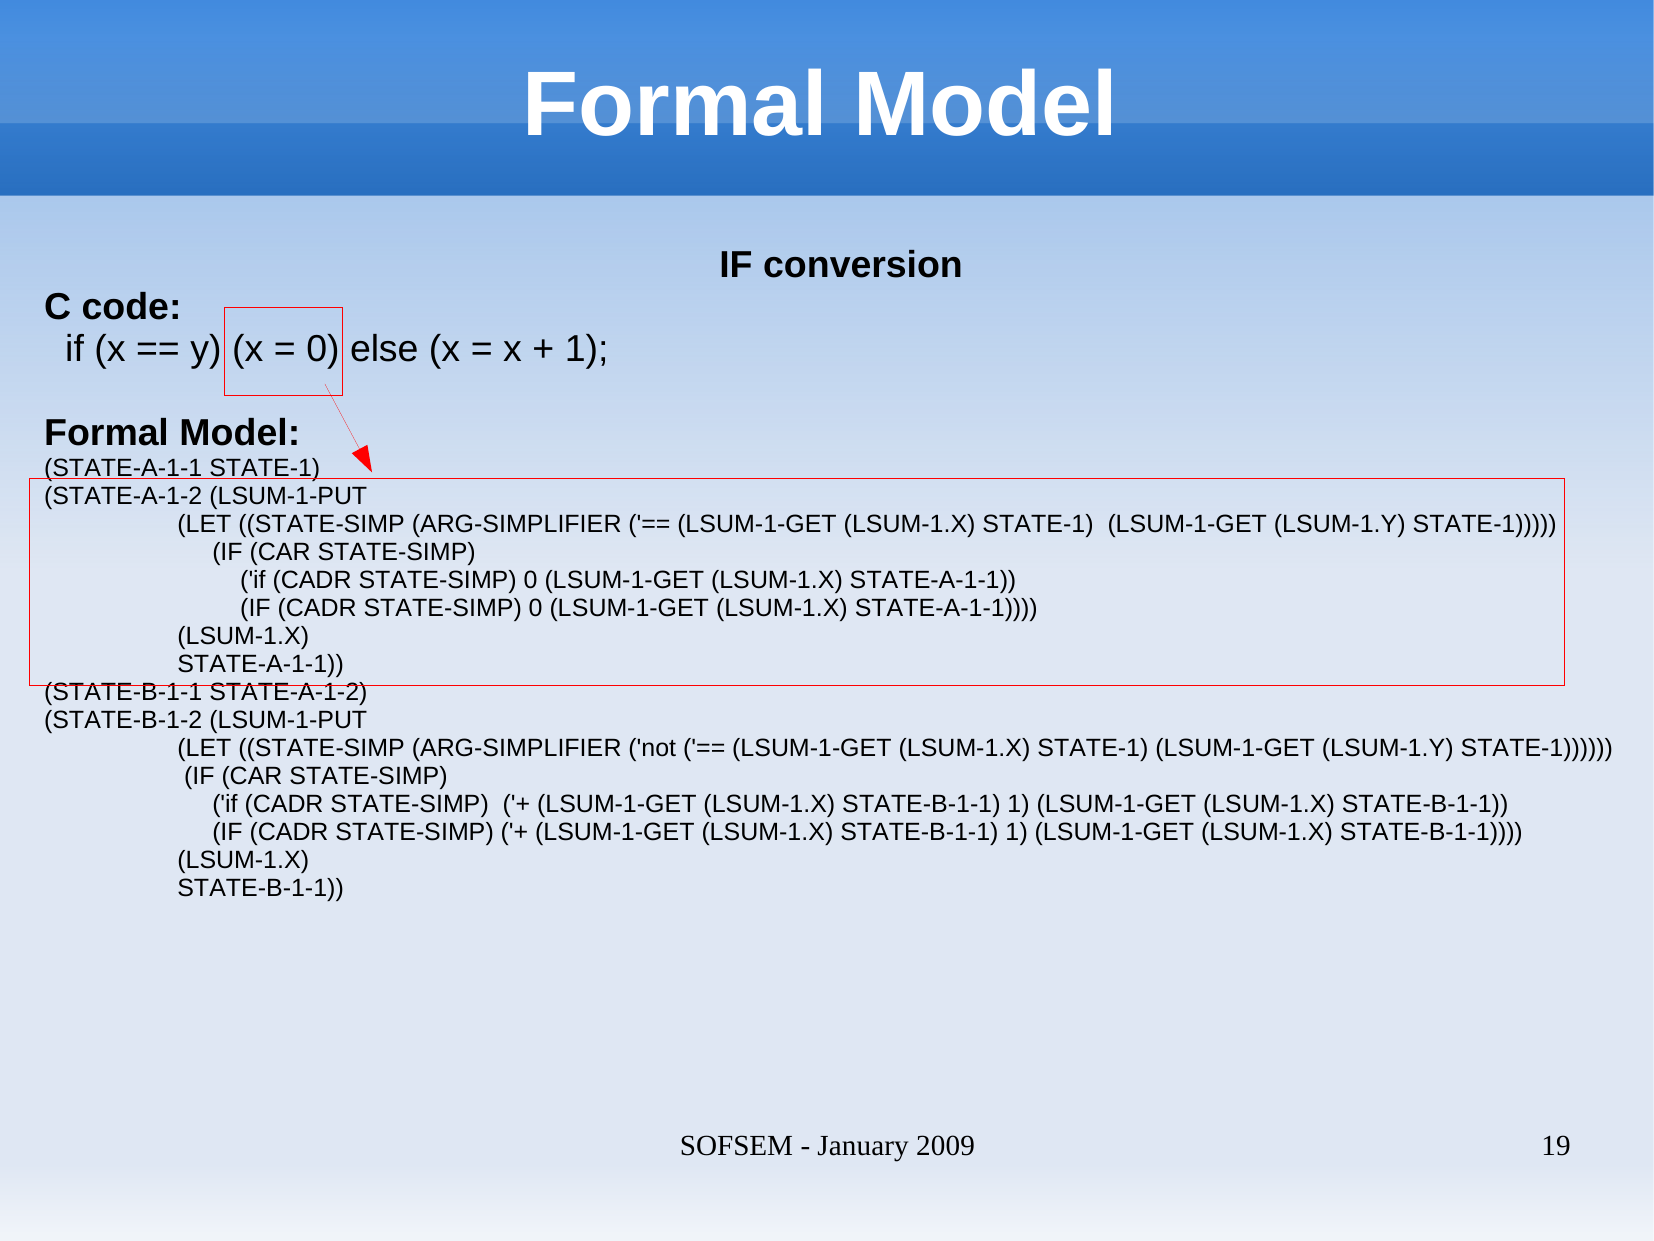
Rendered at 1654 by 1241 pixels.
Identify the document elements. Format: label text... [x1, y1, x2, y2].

title Formal Model [76, 0, 1565, 208]
text_box IF conversion C code: if (x == y) (x = 0) else (x = x + 1); Formal Model: (STATE-A-1-1 STATE-1) (STATE-A-1-2 (LSUM-1-PUT (LET ((STATE-SIMP (ARG-SIMPLIFIER ('== (LSUM-1-GET (LSUM-1.X) STATE-1) (LSUM-1-GET (LSUM-1.Y) STATE-1))))) (IF (CAR STATE-SIMP) ('if (CADR STATE-SIMP) 0 (LSUM-1-GET (LSUM-1.X) STATE-A-1-1)) (IF (CADR STATE-SIMP) 0 (LSUM-1-GET (LSUM-1.X) STATE-A-1-1)))) (LSUM-1.X) STATE-A-1-1)) (STATE-B-1-1 STATE-A-1-2) (STATE-B-1-2 (LSUM-1-PUT (LET ((STATE-SIMP (ARG-SIMPLIFIER ('not ('== (LSUM-1-GET (LSUM-1.X) STATE-1) (LSUM-1-GET (LSUM-1.Y) STATE-1)))))) (IF (CAR STATE-SIMP) ('if (CADR STATE-SIMP) ('+ (LSUM-1-GET (LSUM-1.X) STATE-B-1-1) 1) (LSUM-1-GET (LSUM-1.X) STATE-B-1-1)) (IF (CADR STATE-SIMP) ('+ (LSUM-1-GET (LSUM-1.X) STATE-B-1-1) 1) (LSUM-1-GET (LSUM-1.X) STATE-B-1-1)))) (LSUM-1.X) STATE-B-1-1)) [29, 236, 1654, 977]
text_box IF conversion C code: if (x == y) (x = 0) else (x = x + 1); Formal Model: (STATE-A-1-1 STATE-1) (STATE-A-1-2 (LSUM-1-PUT (LET ((STATE-SIMP (ARG-SIMPLIFIER ('== (LSUM-1-GET (LSUM-1.X) STATE-1) (LSUM-1-GET (LSUM-1.Y) STATE-1))))) (IF (CAR STATE-SIMP) ('if (CADR STATE-SIMP) 0 (LSUM-1-GET (LSUM-1.X) STATE-A-1-1)) (IF (CADR STATE-SIMP) 0 (LSUM-1-GET (LSUM-1.X) STATE-A-1-1)))) (LSUM-1.X) STATE-A-1-1)) (STATE-B-1-1 STATE-A-1-2) (STATE-B-1-2 (LSUM-1-PUT (LET ((STATE-SIMP (ARG-SIMPLIFIER ('not ('== (LSUM-1-GET (LSUM-1.X) STATE-1) (LSUM-1-GET (LSUM-1.Y) STATE-1)))))) (IF (CAR STATE-SIMP) ('if (CADR STATE-SIMP) ('+ (LSUM-1-GET (LSUM-1.X) STATE-B-1-1) 1) (LSUM-1-GET (LSUM-1.X) STATE-B-1-1)) (IF (CADR STATE-SIMP) ('+ (LSUM-1-GET (LSUM-1.X) STATE-B-1-1) 1) (LSUM-1-GET (LSUM-1.X) STATE-B-1-1)))) (LSUM-1.X) STATE-B-1-1)) [30, 479, 1564, 685]
picture [0, 0, 1654, 1241]
